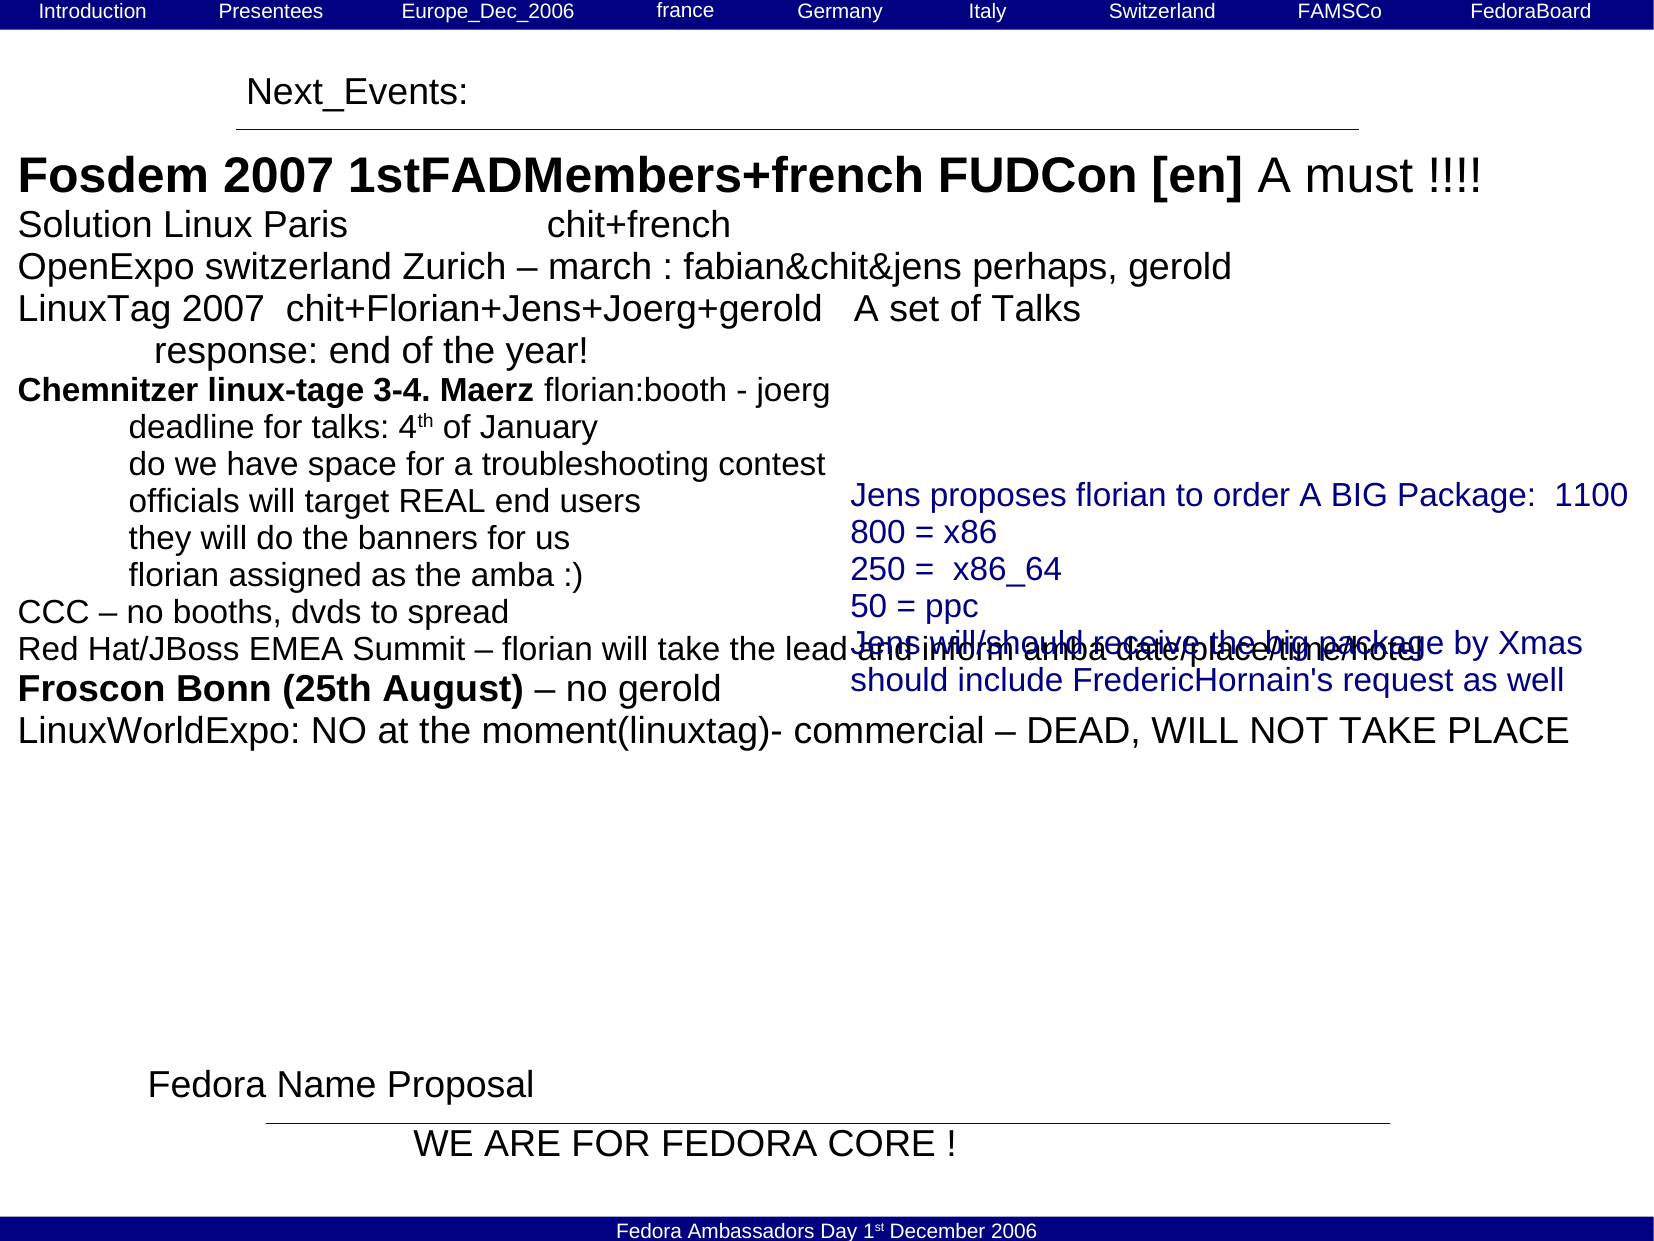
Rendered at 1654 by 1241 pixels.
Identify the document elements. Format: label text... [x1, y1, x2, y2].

text_box Next_Events: [246, 70, 469, 127]
text_box WE ARE FOR FEDORA CORE ! [413, 1122, 958, 1178]
text_box Fosdem 2007 1stFADMembers+french FUDCon [en] A must !!!! Solution Linux Paris chit+french OpenExpo switzerland Zurich – march : fabian&chit&jens perhaps, gerold LinuxTag 2007 chit+Florian+Jens+Joerg+gerold A set of Talks response: end of the year! Chemnitzer linux-tage 3-4. Maerz florian:booth - joerg deadline for talks: 4th of January do we have space for a troubleshooting contest officials will target REAL end users they will do the banners for us florian assigned as the amba :) CCC – no booths, dvds to spread Red Hat/JBoss EMEA Summit – florian will take the lead and inform amba date/place/time/hotel Froscon Bonn (25th August) – no gerold LinuxWorldExpo: NO at the moment(linuxtag)- commercial – DEAD, WILL NOT TAKE PLACE [17, 147, 1654, 956]
text_box Fedora Name Proposal [147, 1062, 535, 1119]
text_box Jens proposes florian to order A BIG Package: 1100 800 = x86 250 = x86_64 50 = ppc Jens will/should receive the big package by Xmas should include FredericHornain's request as well [850, 476, 1654, 774]
